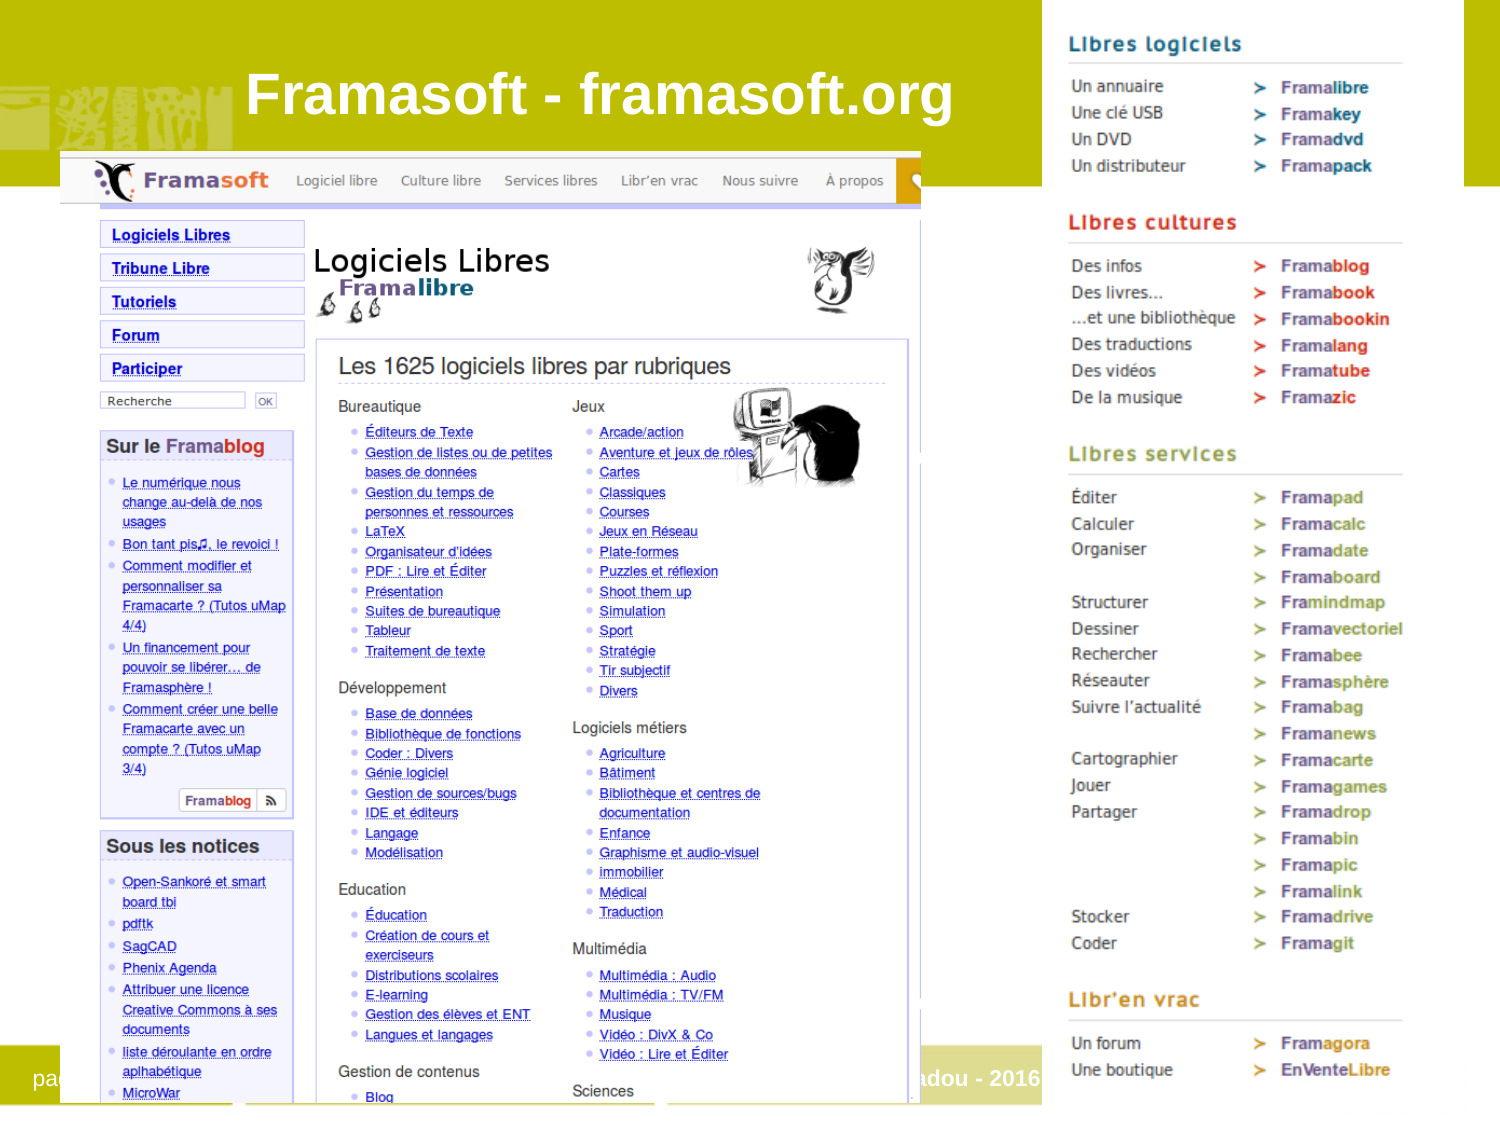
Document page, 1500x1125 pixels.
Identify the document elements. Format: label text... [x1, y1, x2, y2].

picture [0, 0, 1500, 1125]
title Framasoft - framasoft.org [245, 23, 1042, 166]
